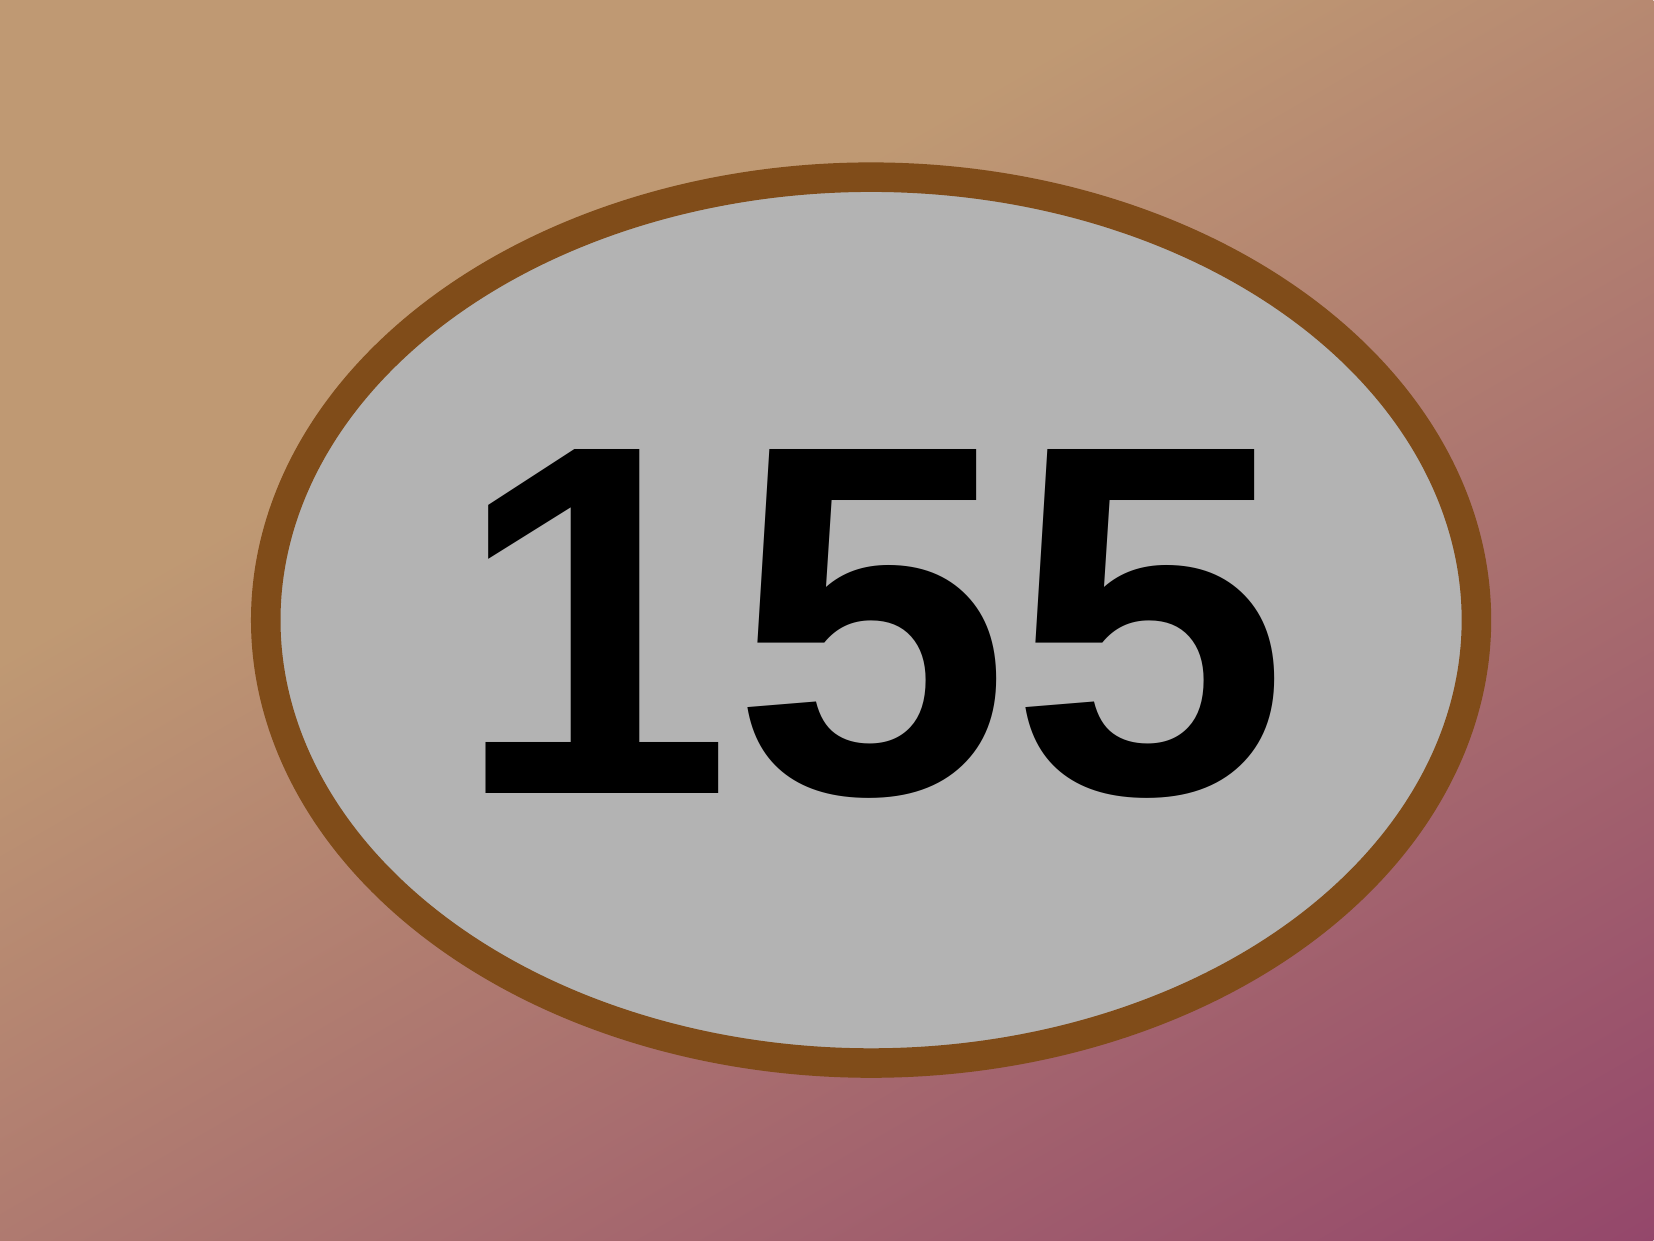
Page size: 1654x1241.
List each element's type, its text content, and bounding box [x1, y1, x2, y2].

text_box 155 [265, 177, 1477, 1064]
